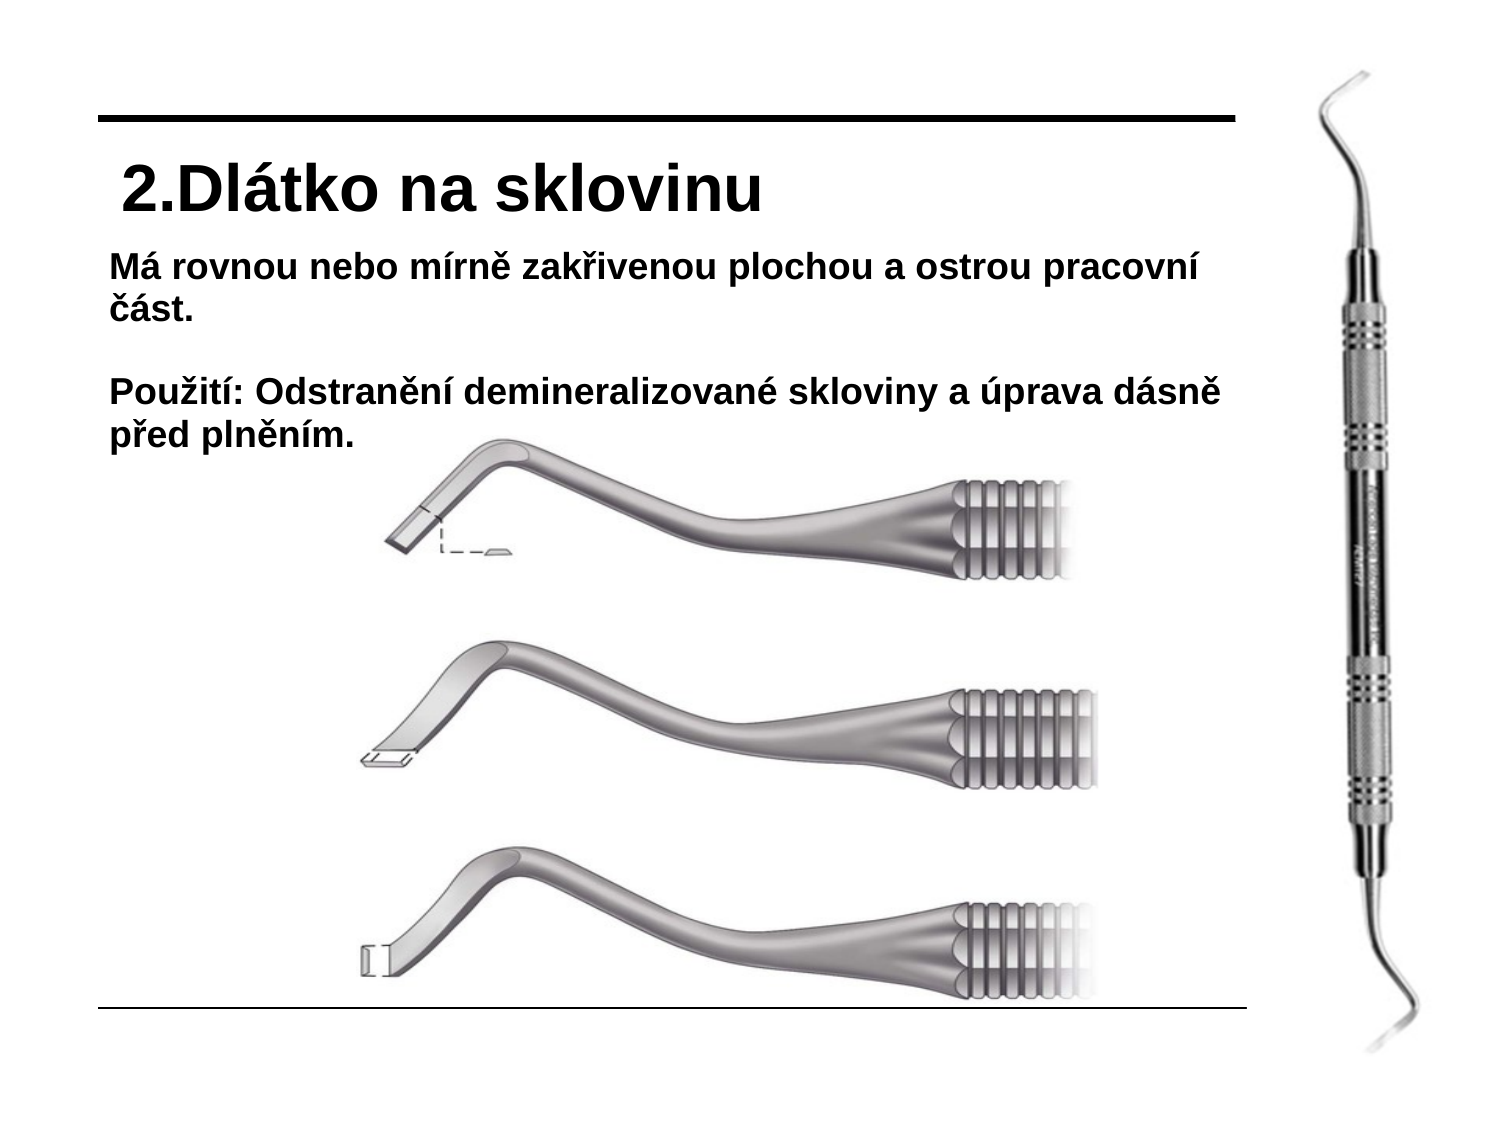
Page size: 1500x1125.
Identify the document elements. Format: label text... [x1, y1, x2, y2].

text_box Má rovnou nebo mírně zakřivenou plochou a ostrou pracovní část. Použití: Odstranění demineralizované skloviny a úprava dásně před plněním. [94, 237, 1264, 623]
picture [1233, 0, 1500, 1125]
picture [356, 435, 1099, 1004]
text_box 2.Dlátko na sklovinu [106, 143, 1418, 238]
